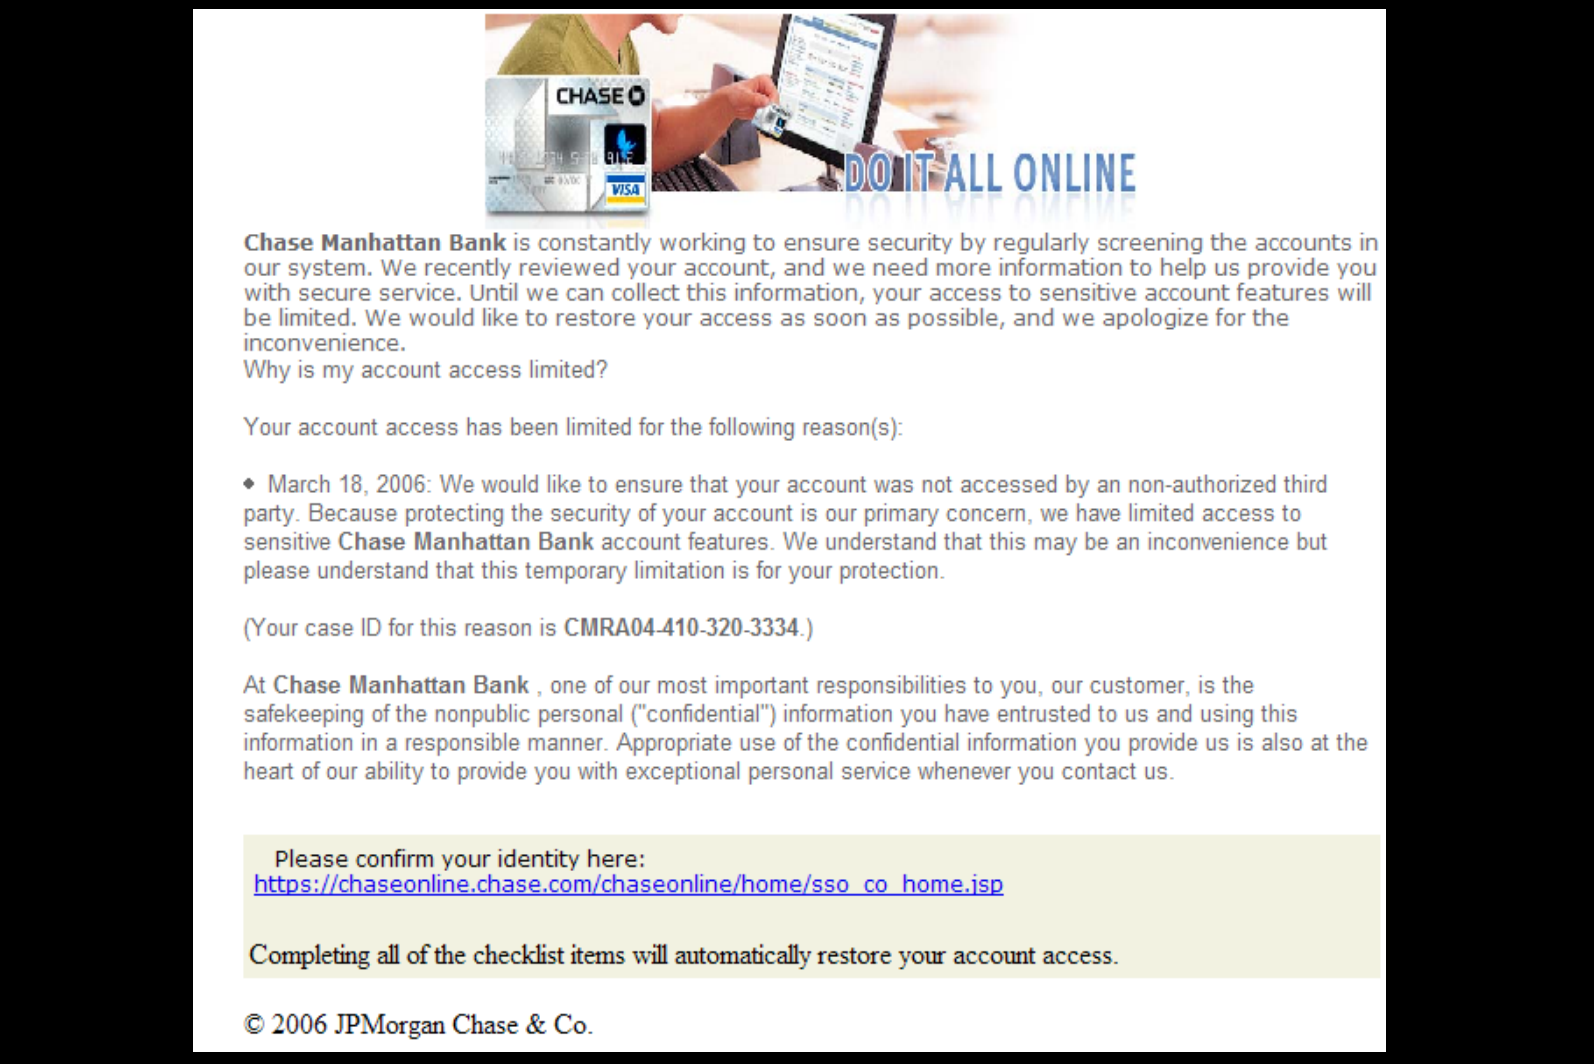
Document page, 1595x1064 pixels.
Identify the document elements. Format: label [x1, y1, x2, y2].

picture [193, 9, 1386, 1052]
